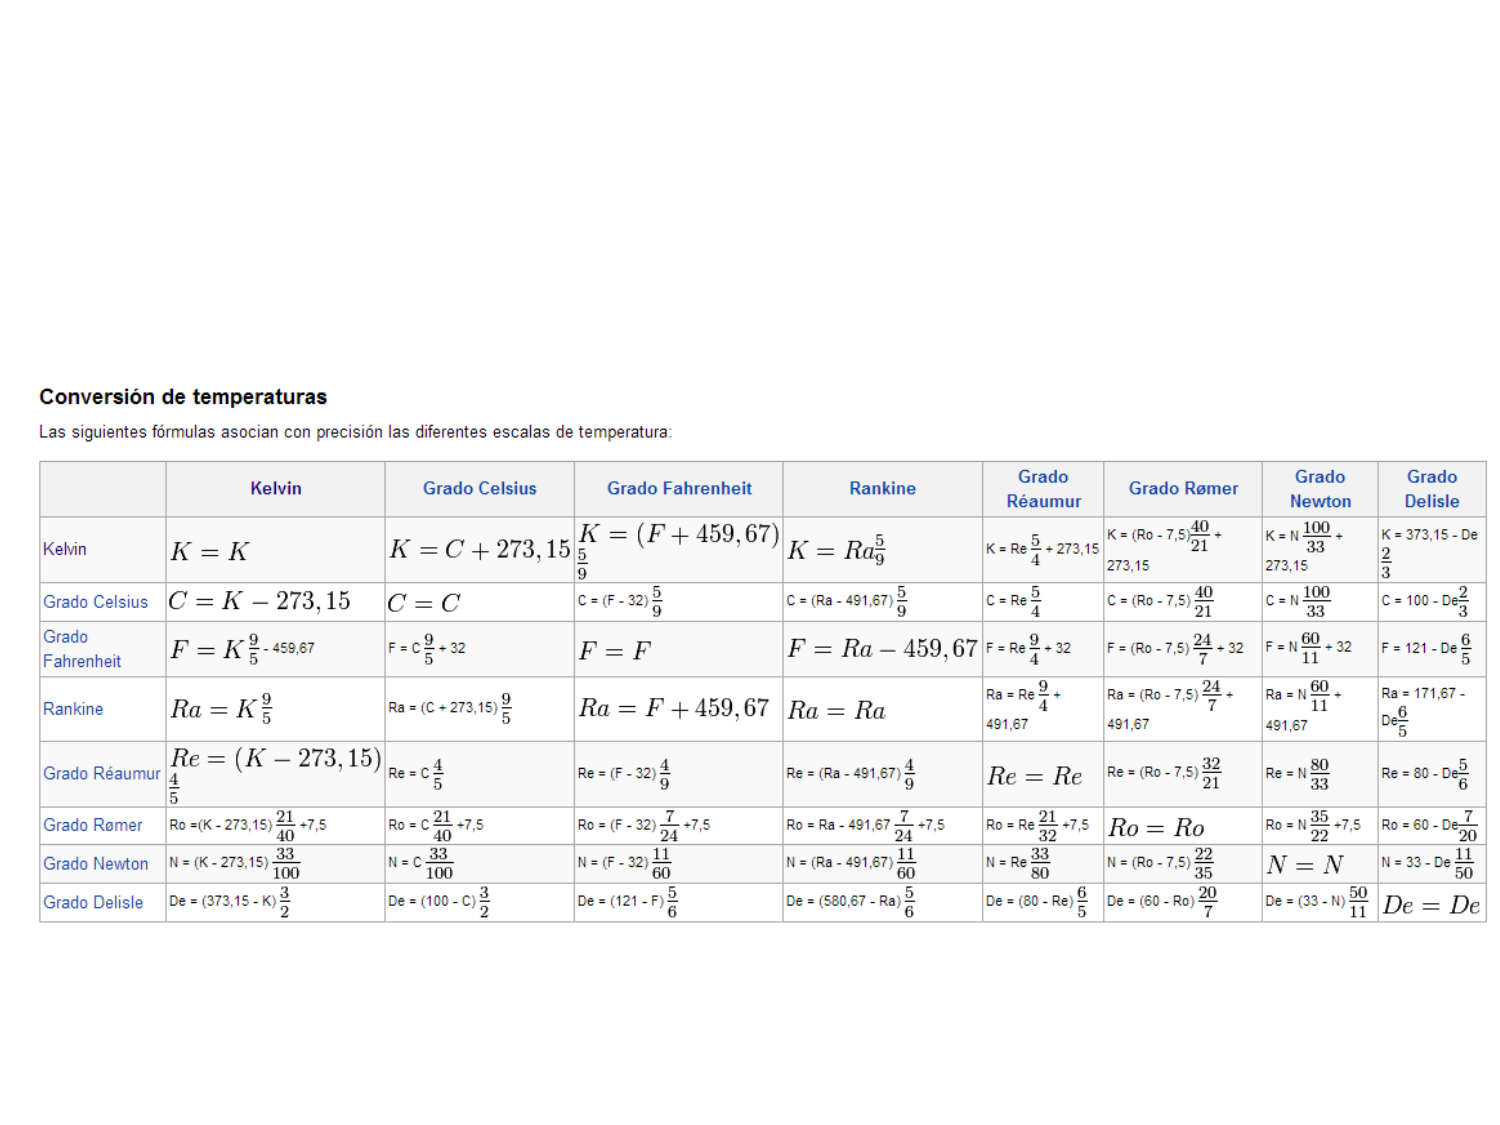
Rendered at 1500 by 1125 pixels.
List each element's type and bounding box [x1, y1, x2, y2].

picture [29, 381, 1500, 933]
